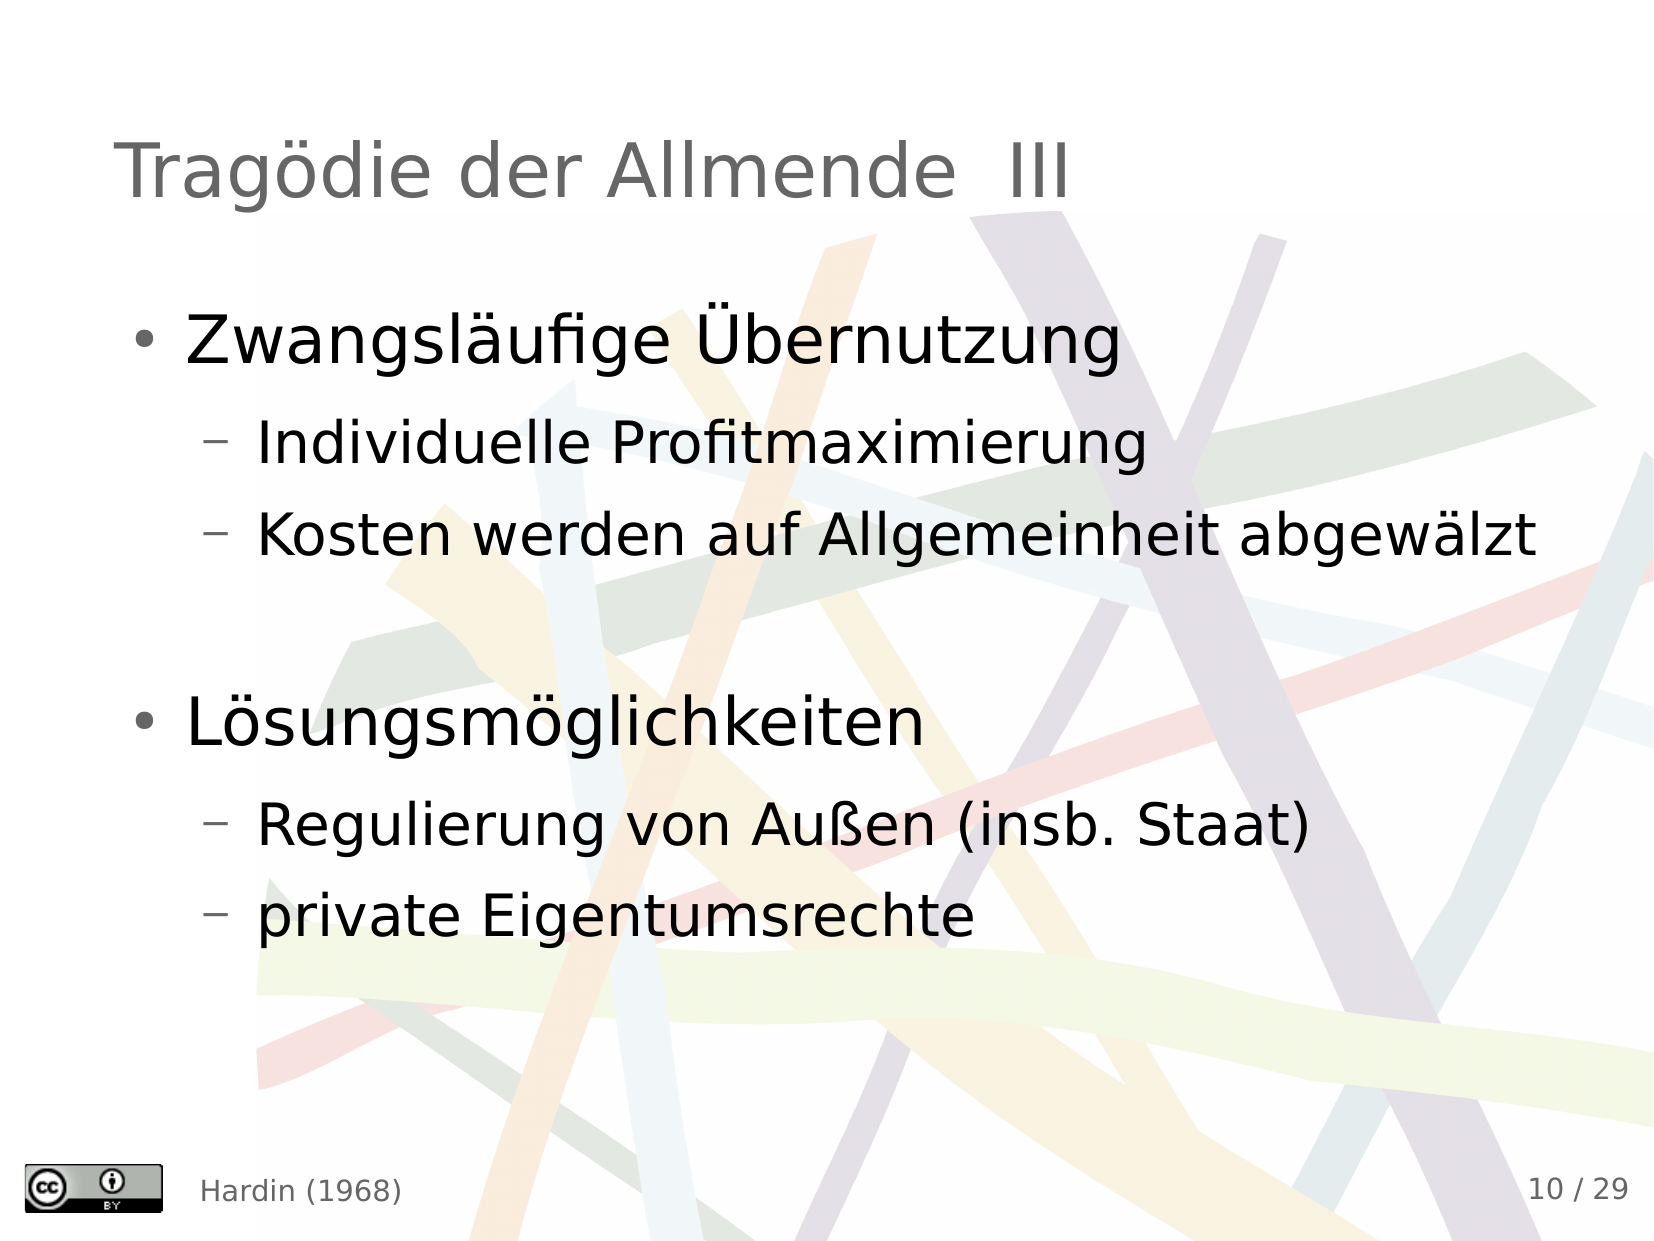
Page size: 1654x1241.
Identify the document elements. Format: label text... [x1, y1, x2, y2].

text_box Hardin (1968) [184, 1167, 1218, 1217]
picture [24, 1164, 163, 1213]
title Tragödie der Allmende III [114, 73, 1539, 271]
list Zwangsläufige Übernutzung Individuelle Profitmaximierung Kosten werden auf Allgemeinheit abgewälzt Lösungsmöglichkeiten Regulierung von Außen (insb. Staat) private Eigentumsrechte [114, 302, 1539, 1102]
